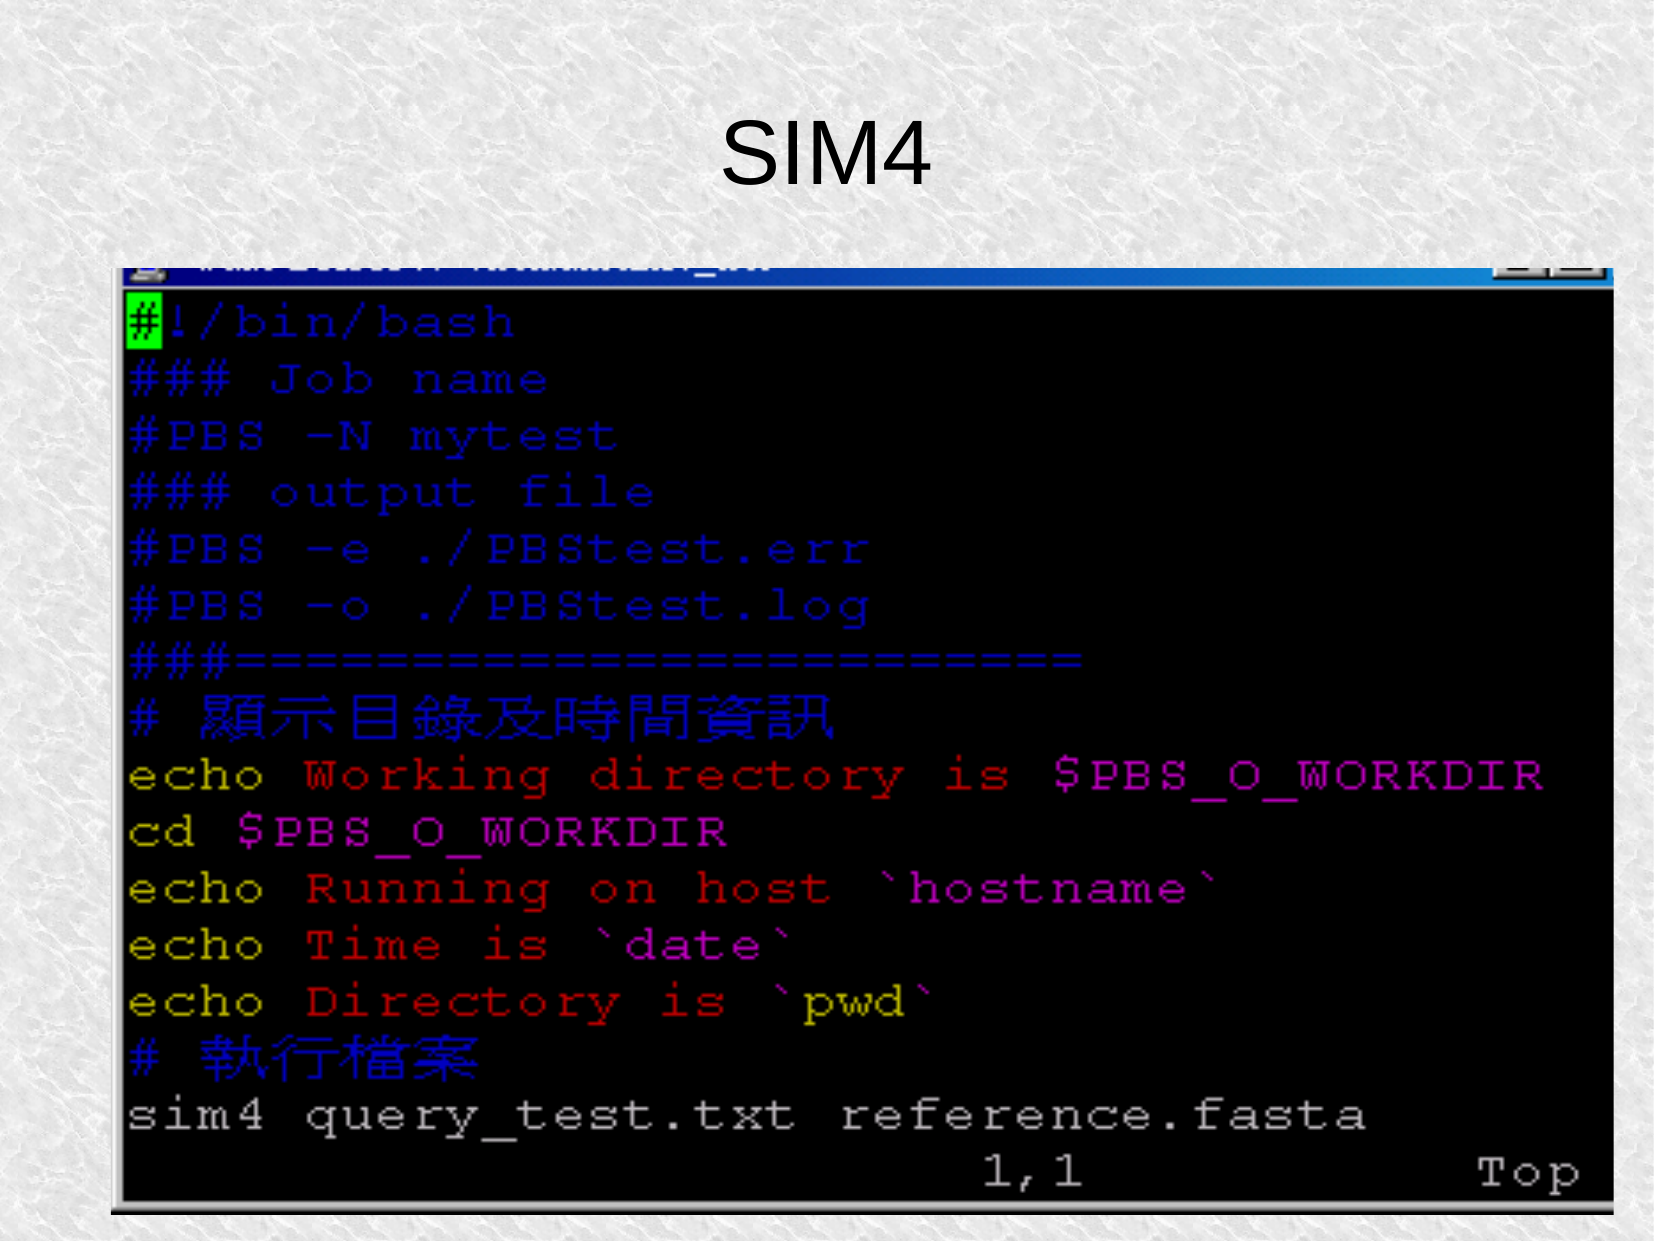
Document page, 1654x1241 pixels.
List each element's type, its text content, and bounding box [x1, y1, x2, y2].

picture [0, 0, 1654, 1241]
title SIM4 [82, 56, 1571, 250]
